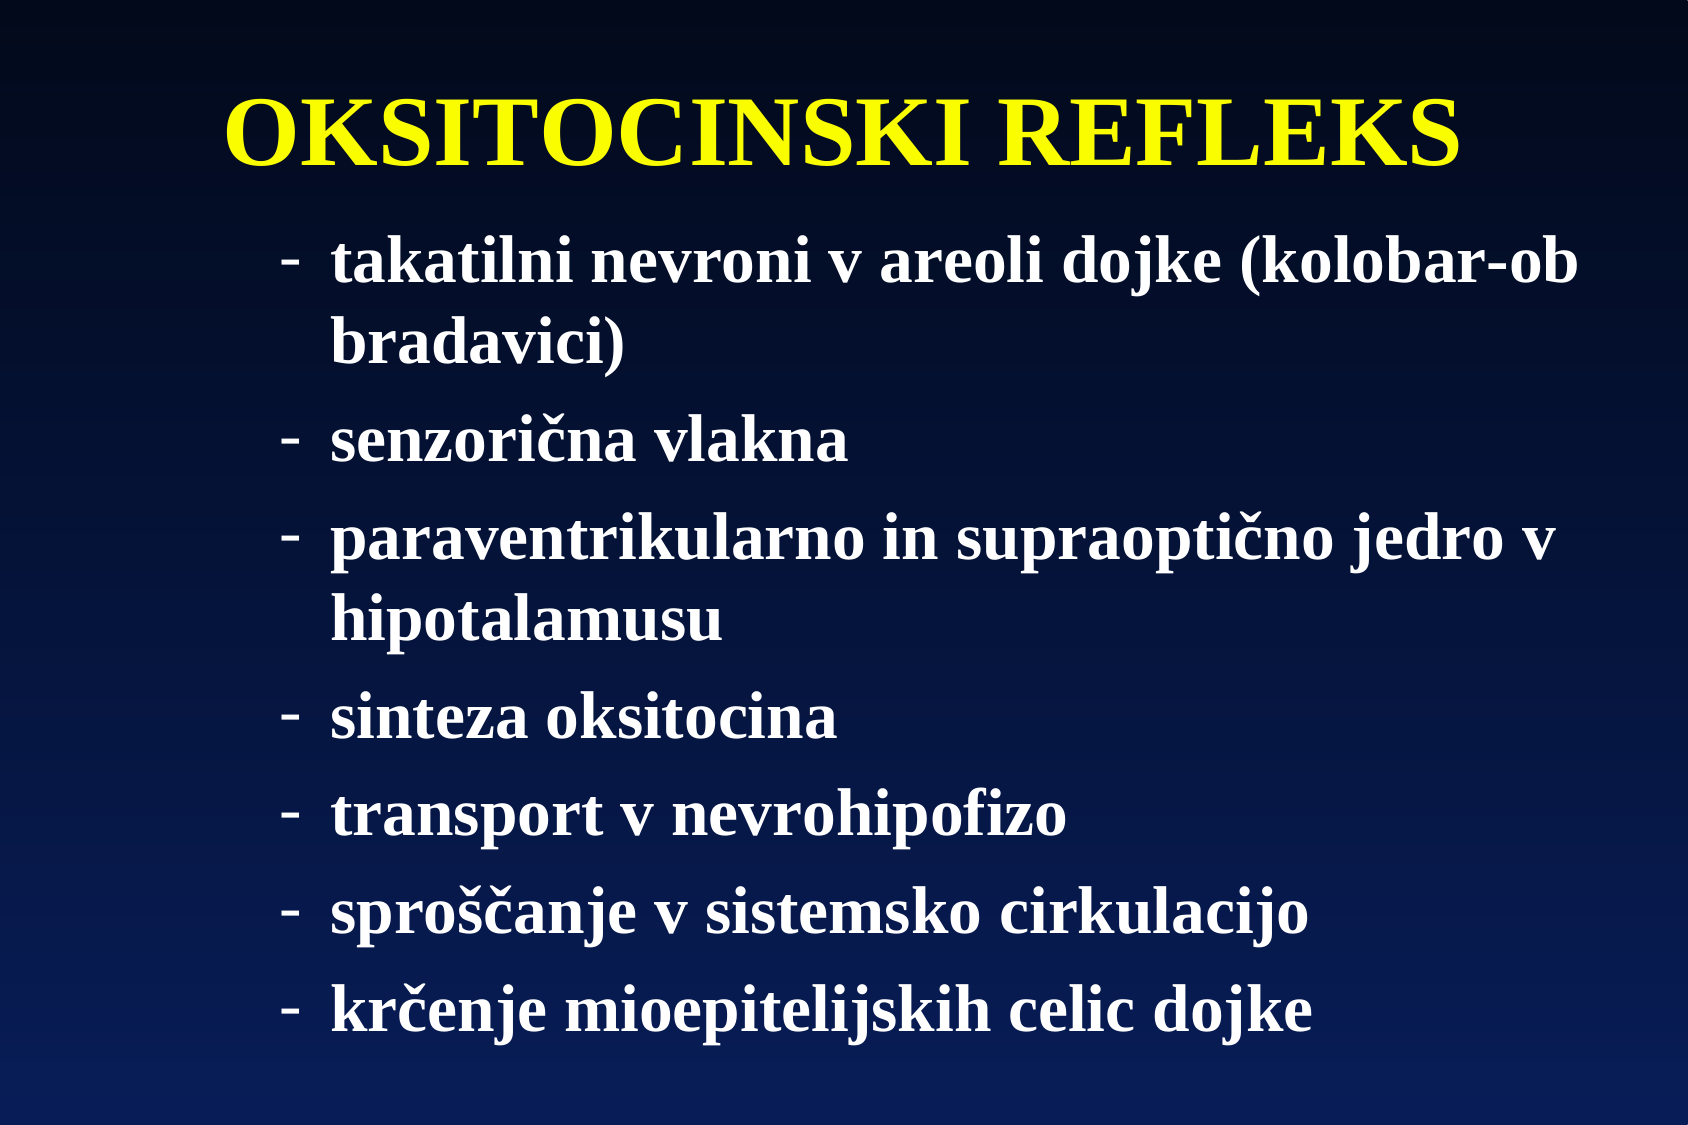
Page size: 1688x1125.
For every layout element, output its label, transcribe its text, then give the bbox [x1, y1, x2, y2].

title OKSITOCINSKI REFLEKS [0, 30, 1688, 220]
list takatilni nevroni v areoli dojke (kolobar-ob bradavici) senzorična vlakna paraventrikularno in supraoptično jedro v hipotalamusu sinteza oksitocina transport v nevrohipofizo sproščanje v sistemsko cirkulacijo krčenje mioepitelijskih celic dojke [264, 207, 1623, 1059]
